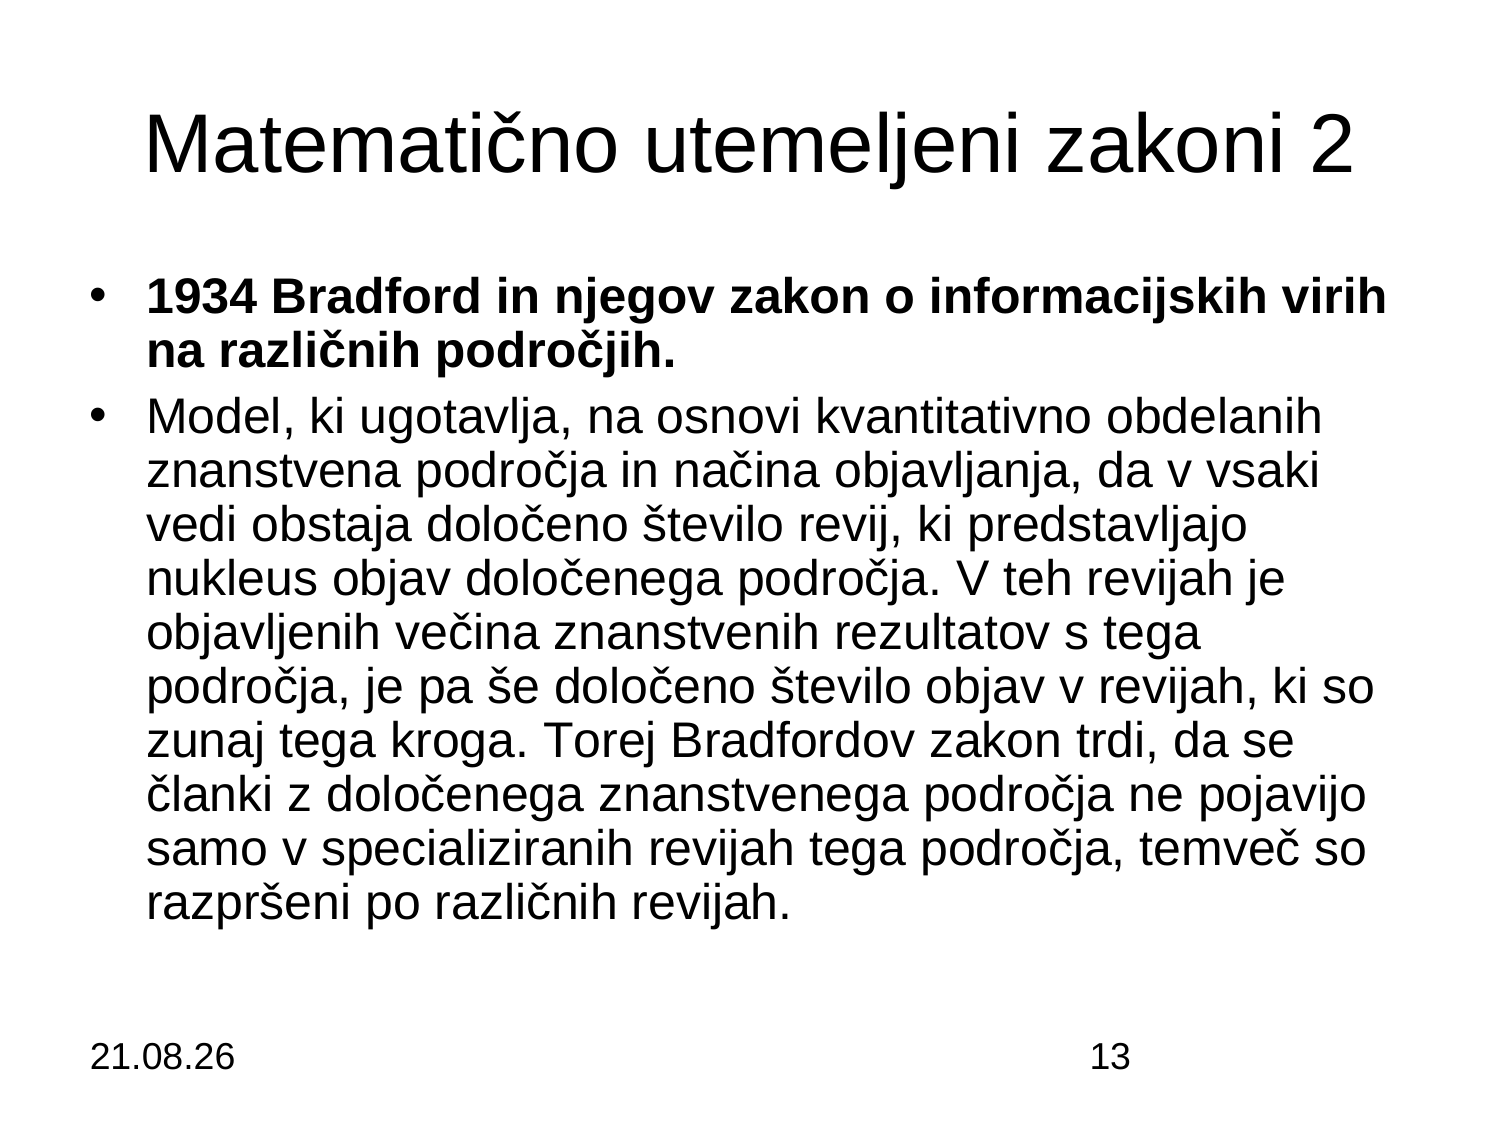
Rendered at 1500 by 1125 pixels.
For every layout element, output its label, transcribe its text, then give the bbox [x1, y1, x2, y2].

title Matematično utemeljeni zakoni 2 [75, 45, 1426, 233]
list 1934 Bradford in njegov zakon o informacijskih virih na različnih področjih. Model, ki ugotavlja, na osnovi kvantitativno obdelanih znanstvena področja in načina objavljanja, da v vsaki vedi obstaja določeno število revij, ki predstavljajo nukleus objav določenega področja. V teh revijah je objavljenih večina znanstvenih rezultatov s tega področja, je pa še določeno število objav v revijah, ki so zunaj tega kroga. Torej Bradfordov zakon trdi, da se članki z določenega znanstvenega področja ne pojavijo samo v specializiranih revijah tega področja, temveč so razpršeni po različnih revijah. [75, 262, 1426, 1007]
